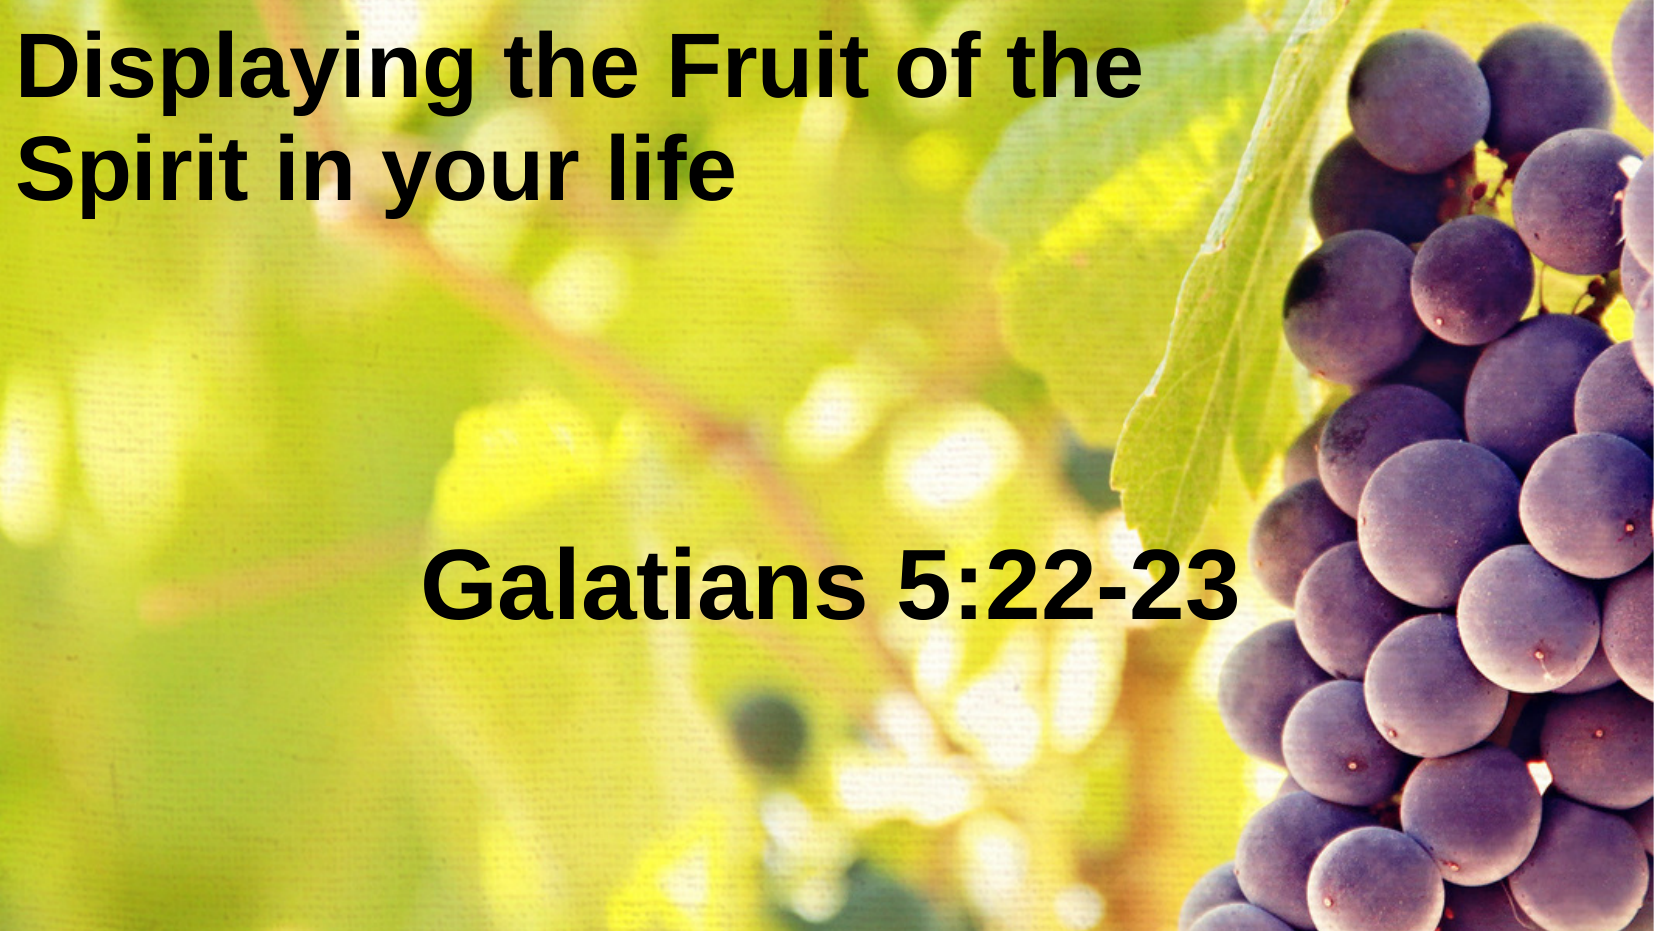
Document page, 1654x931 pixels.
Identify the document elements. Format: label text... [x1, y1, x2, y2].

title Displaying the Fruit of the Spirit in your life [15, 14, 1489, 220]
subtitle Galatians 5:22-23 [86, 255, 1576, 916]
picture [0, 0, 1654, 931]
